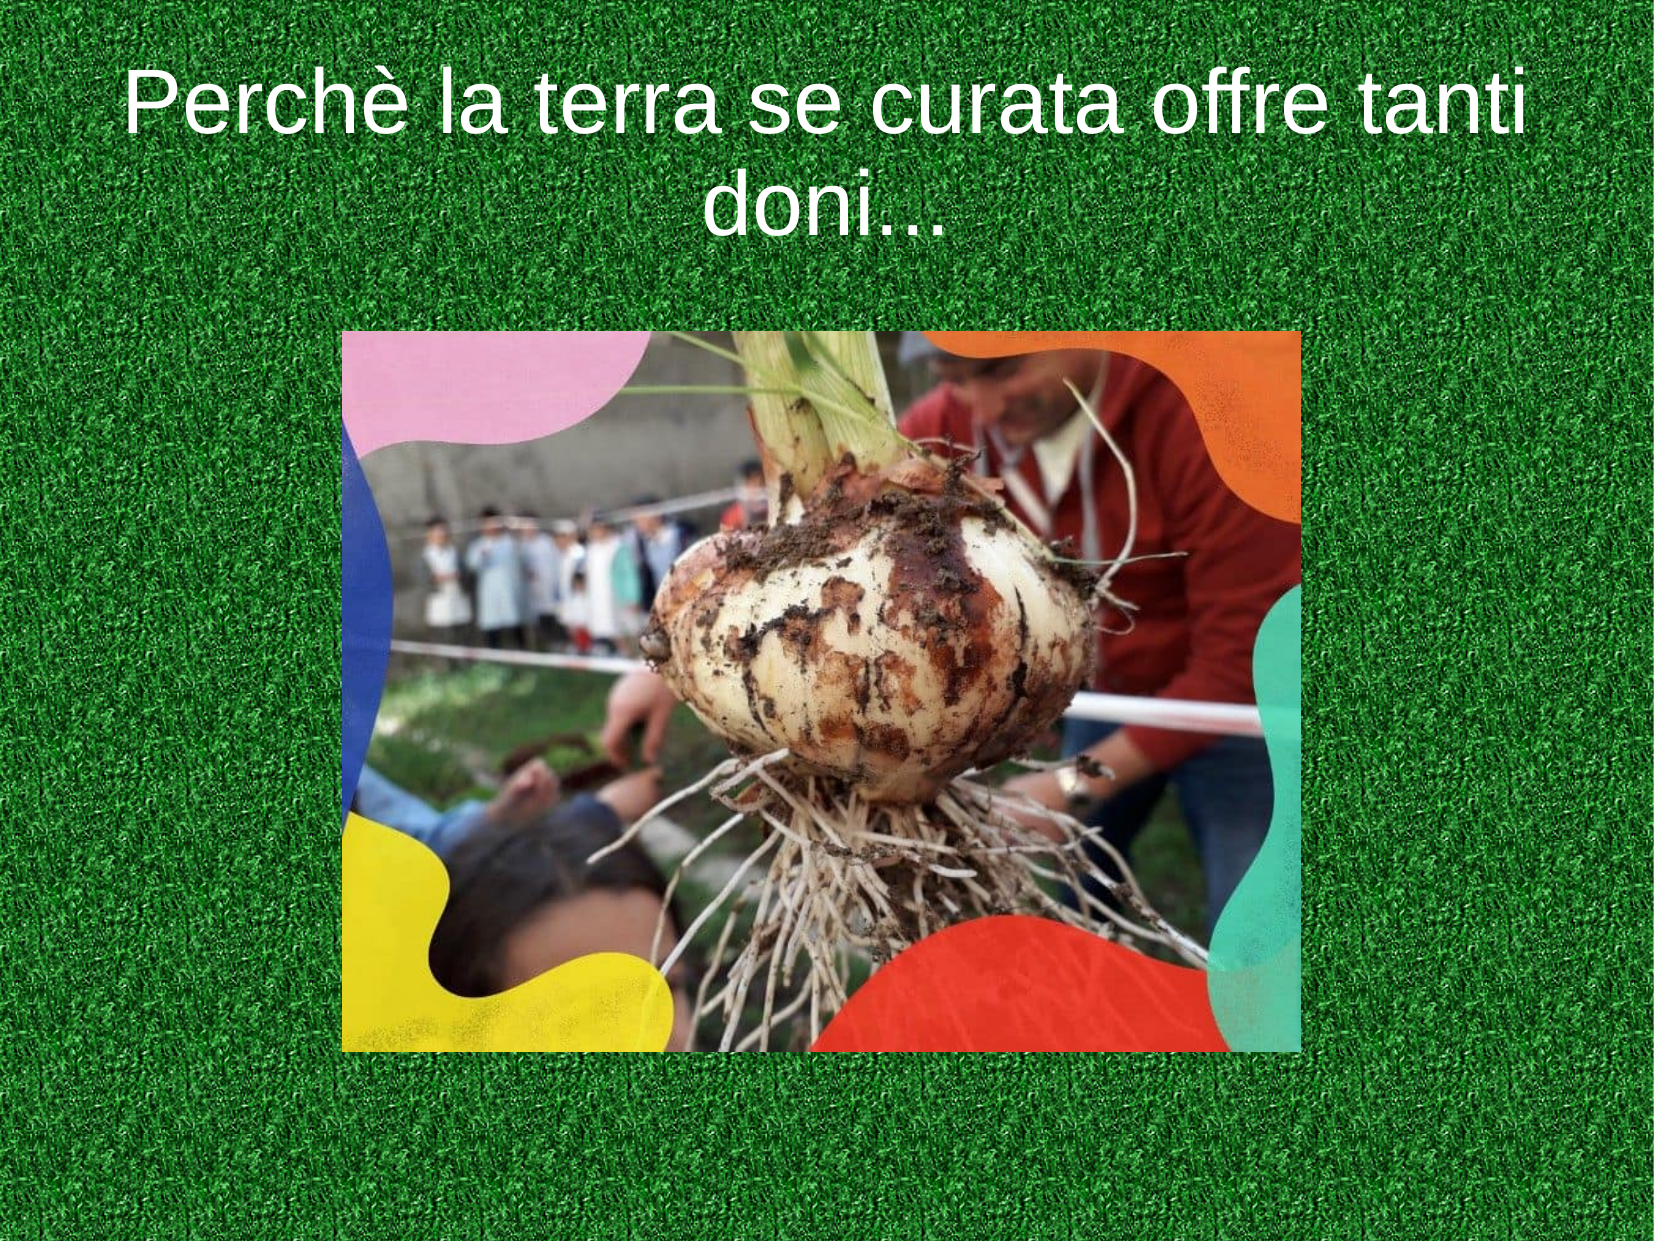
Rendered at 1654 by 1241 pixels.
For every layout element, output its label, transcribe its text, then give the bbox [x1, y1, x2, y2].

title Perchè la terra se curata offre tanti doni... [82, 49, 1571, 257]
picture [0, 0, 1654, 1241]
